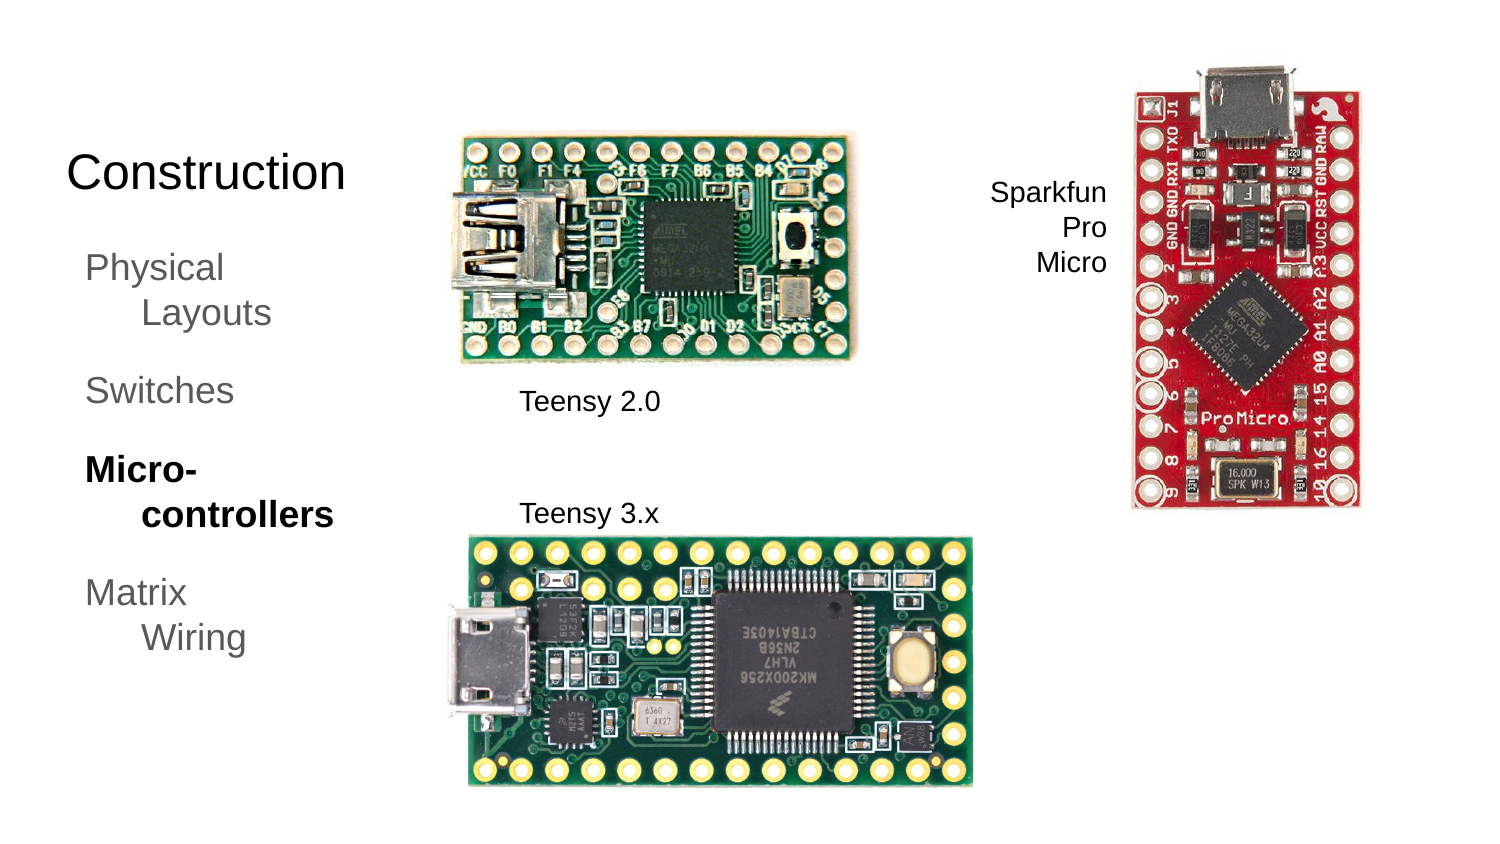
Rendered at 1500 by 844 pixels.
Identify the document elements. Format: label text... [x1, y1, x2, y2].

list Physical Layouts Switches Micro- controllers Matrix Wiring [51, 227, 512, 750]
text_box Sparkfun Pro Micro [962, 158, 1123, 509]
picture [998, 41, 1491, 535]
text_box Teensy 2.0 [504, 366, 840, 410]
title Construction [51, 91, 512, 216]
picture [445, 130, 859, 367]
picture [445, 534, 974, 788]
text_box Teensy 3.x [504, 479, 790, 535]
